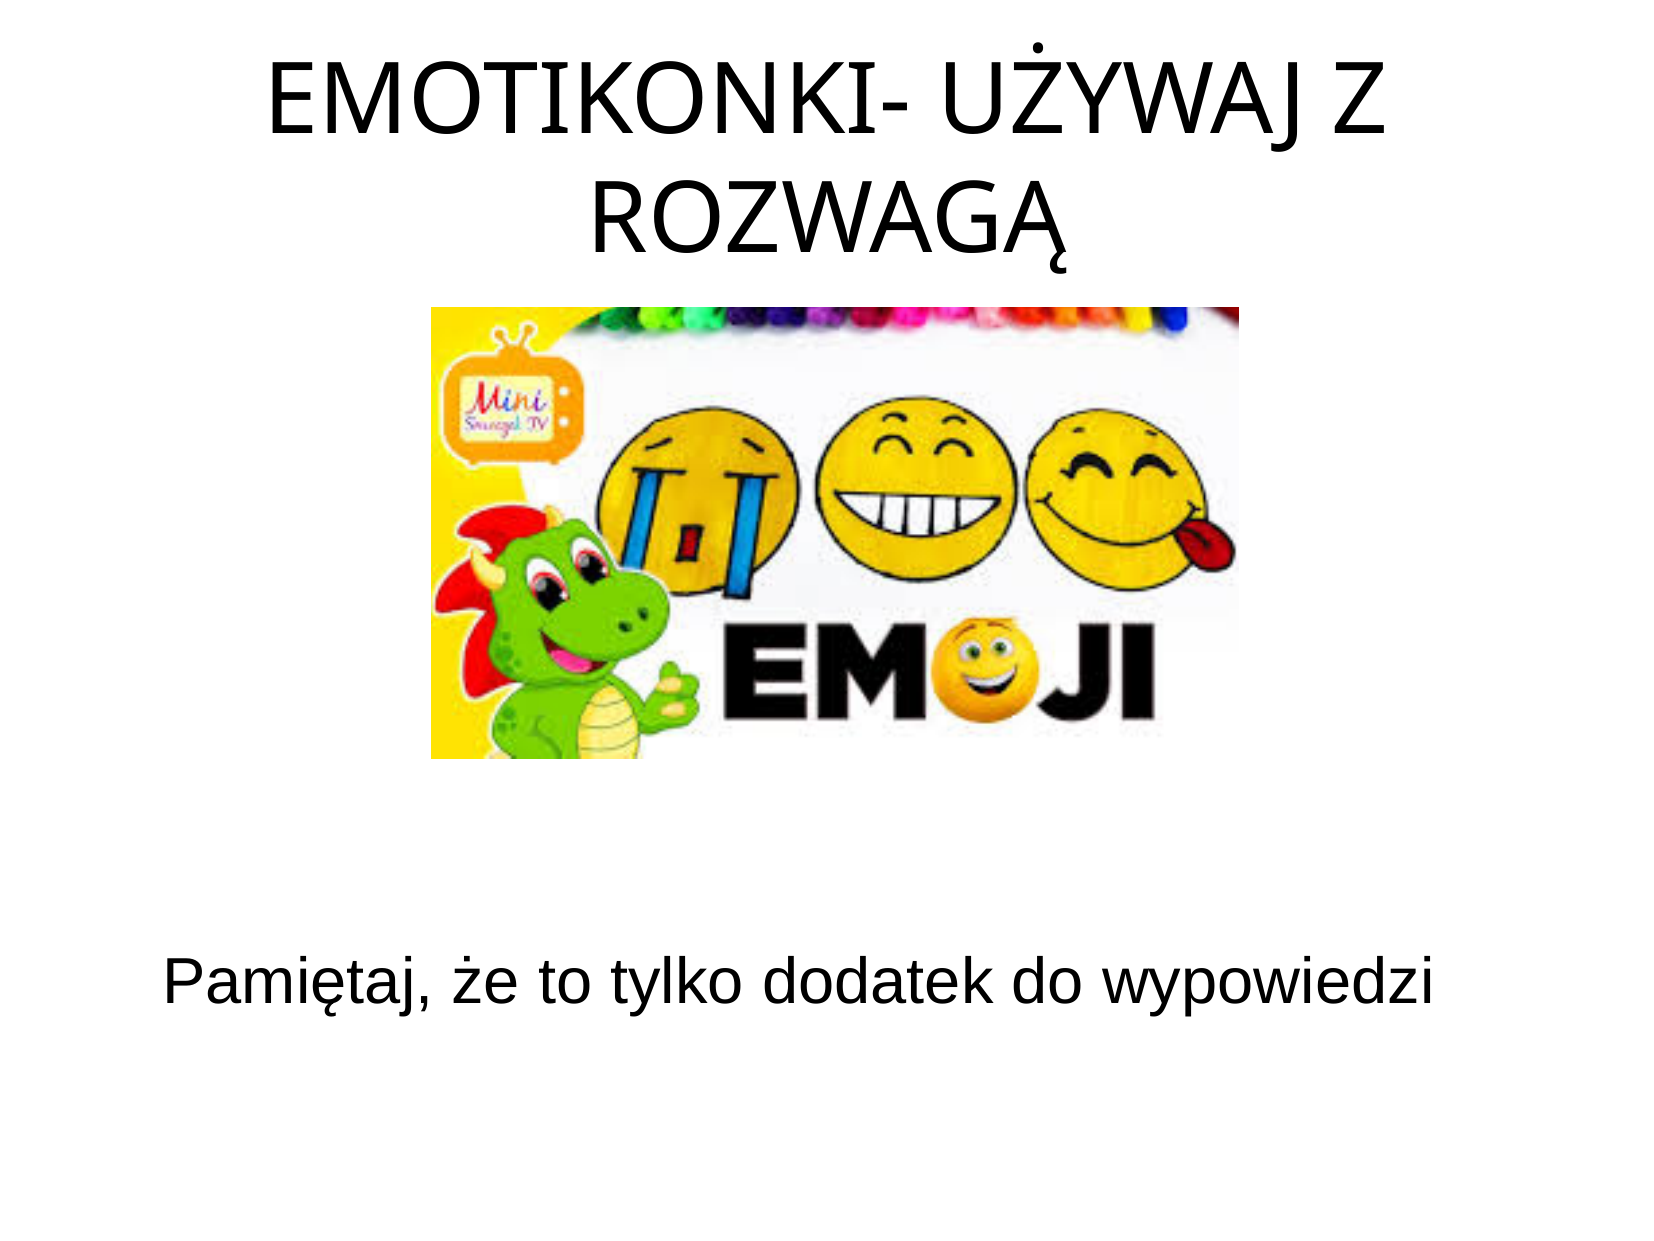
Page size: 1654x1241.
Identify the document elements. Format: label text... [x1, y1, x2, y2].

title EMOTIKONKI- UŻYWAJ Z ROZWAGĄ [82, 28, 1571, 278]
list Pamiętaj, że to tylko dodatek do wypowiedzi [82, 299, 1571, 1019]
picture [431, 307, 1239, 759]
